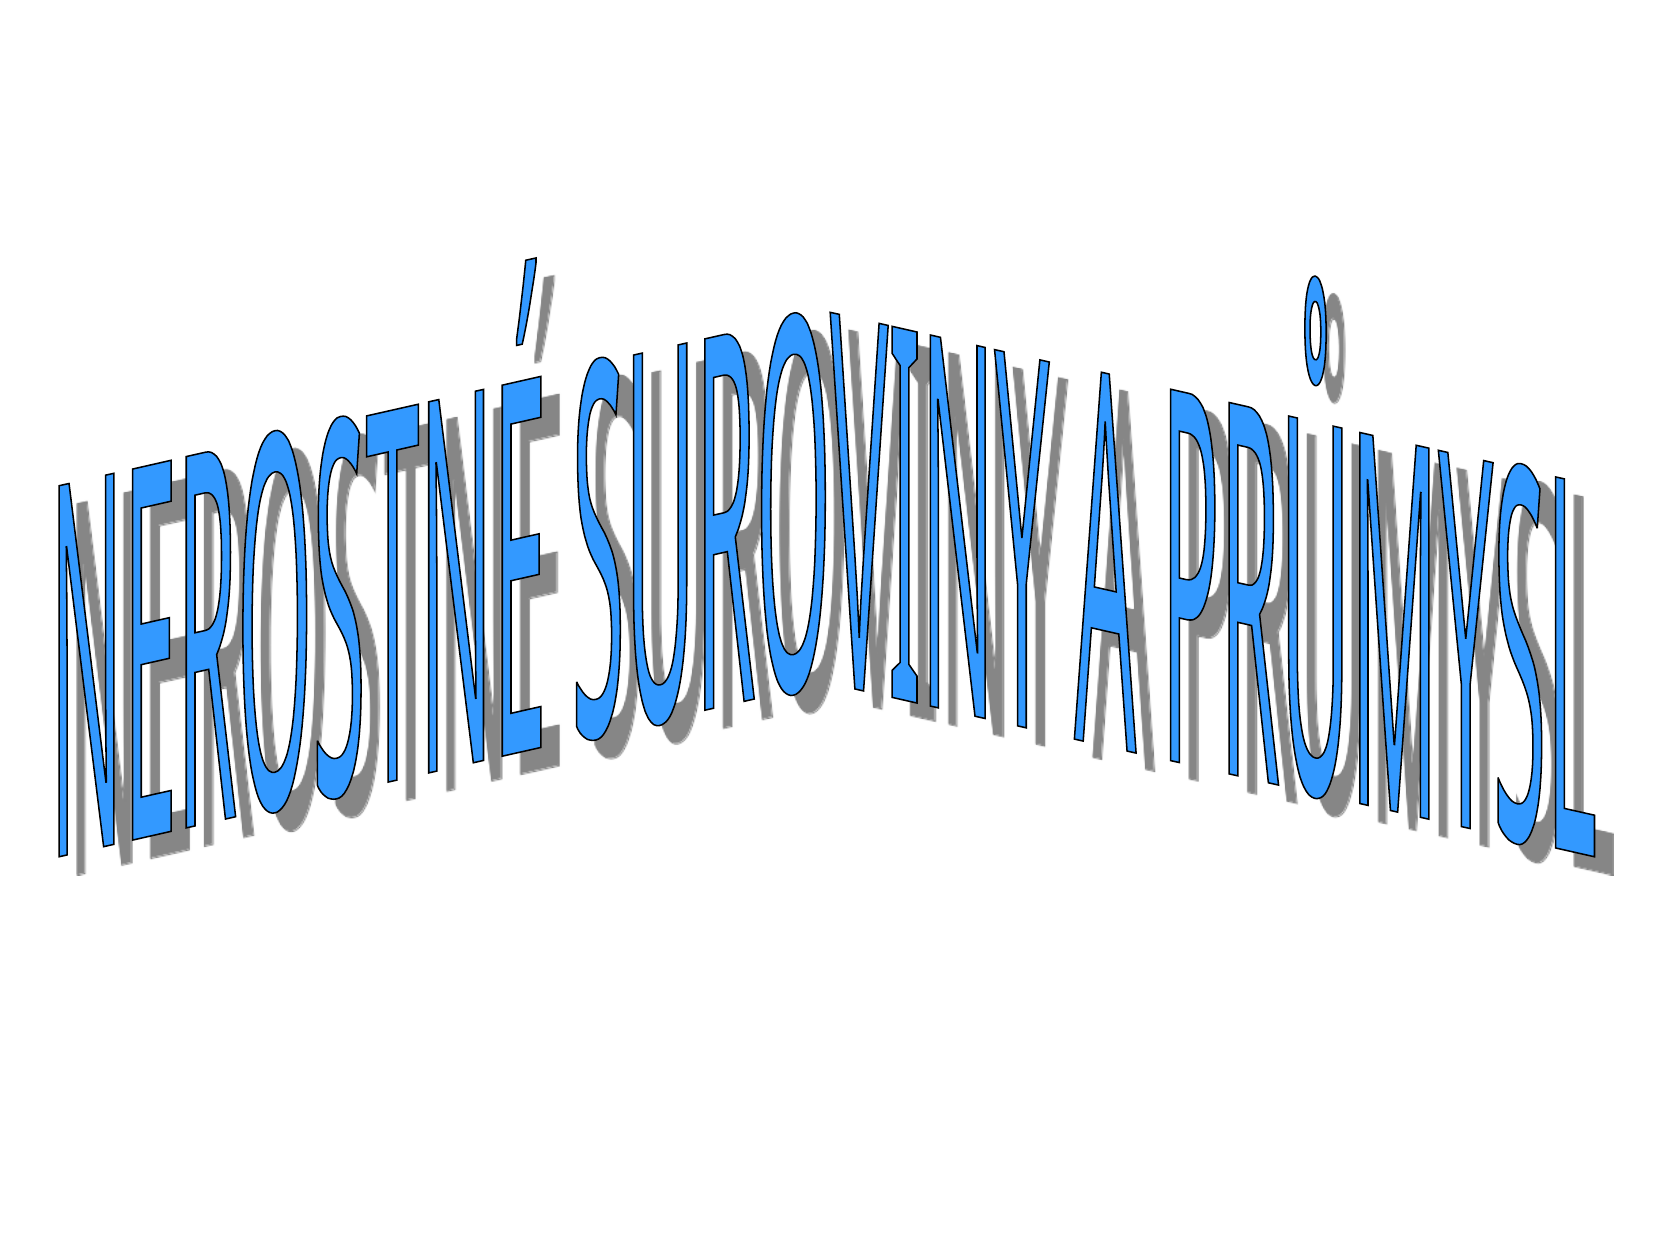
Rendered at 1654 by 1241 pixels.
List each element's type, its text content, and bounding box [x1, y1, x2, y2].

text_box NEROSTNÉ SUROVINY A PRŮMYSL [892, 326, 918, 704]
text_box NEROSTNÉ SUROVINY A PRŮMYSL [994, 349, 1050, 728]
text_box NEROSTNÉ SUROVINY A PRŮMYSL [930, 335, 986, 719]
text_box NEROSTNÉ SUROVINY A PRŮMYSL [1304, 276, 1327, 386]
text_box NEROSTNÉ SUROVINY A PRŮMYSL [704, 334, 755, 711]
text_box NEROSTNÉ SUROVINY A PRŮMYSL [59, 473, 114, 857]
text_box NEROSTNÉ SUROVINY A PRŮMYSL [1498, 463, 1542, 845]
text_box NEROSTNÉ SUROVINY A PRŮMYSL [1170, 389, 1215, 763]
text_box NEROSTNÉ SUROVINY A PRŮMYSL [830, 312, 889, 691]
text_box NEROSTNÉ SUROVINY A PRŮMYSL [428, 389, 484, 773]
text_box NEROSTNÉ SUROVINY A PRŮMYSL [1555, 476, 1595, 857]
text_box NEROSTNÉ SUROVINY A PRŮMYSL [761, 312, 826, 696]
text_box NEROSTNÉ SUROVINY A PRŮMYSL [633, 342, 687, 726]
text_box NEROSTNÉ SUROVINY A PRŮMYSL [242, 430, 307, 814]
text_box NEROSTNÉ SUROVINY A PRŮMYSL [576, 357, 621, 741]
text_box NEROSTNÉ SUROVINY A PRŮMYSL [1288, 416, 1342, 799]
text_box NEROSTNÉ SUROVINY A PRŮMYSL [1074, 372, 1137, 754]
text_box NEROSTNÉ SUROVINY A PRŮMYSL [366, 404, 419, 783]
text_box NEROSTNÉ SUROVINY A PRŮMYSL [502, 376, 541, 757]
text_box NEROSTNÉ SUROVINY A PRŮMYSL [1438, 450, 1494, 829]
text_box NEROSTNÉ SUROVINY A PRŮMYSL [186, 451, 236, 828]
text_box NEROSTNÉ SUROVINY A PRŮMYSL [1229, 402, 1279, 786]
text_box NEROSTNÉ SUROVINY A PRŮMYSL [132, 460, 172, 841]
text_box NEROSTNÉ SUROVINY A PRŮMYSL [317, 416, 362, 800]
text_box NEROSTNÉ SUROVINY A PRŮMYSL [1359, 432, 1429, 820]
text_box NEROSTNÉ SUROVINY A PRŮMYSL [516, 257, 536, 346]
